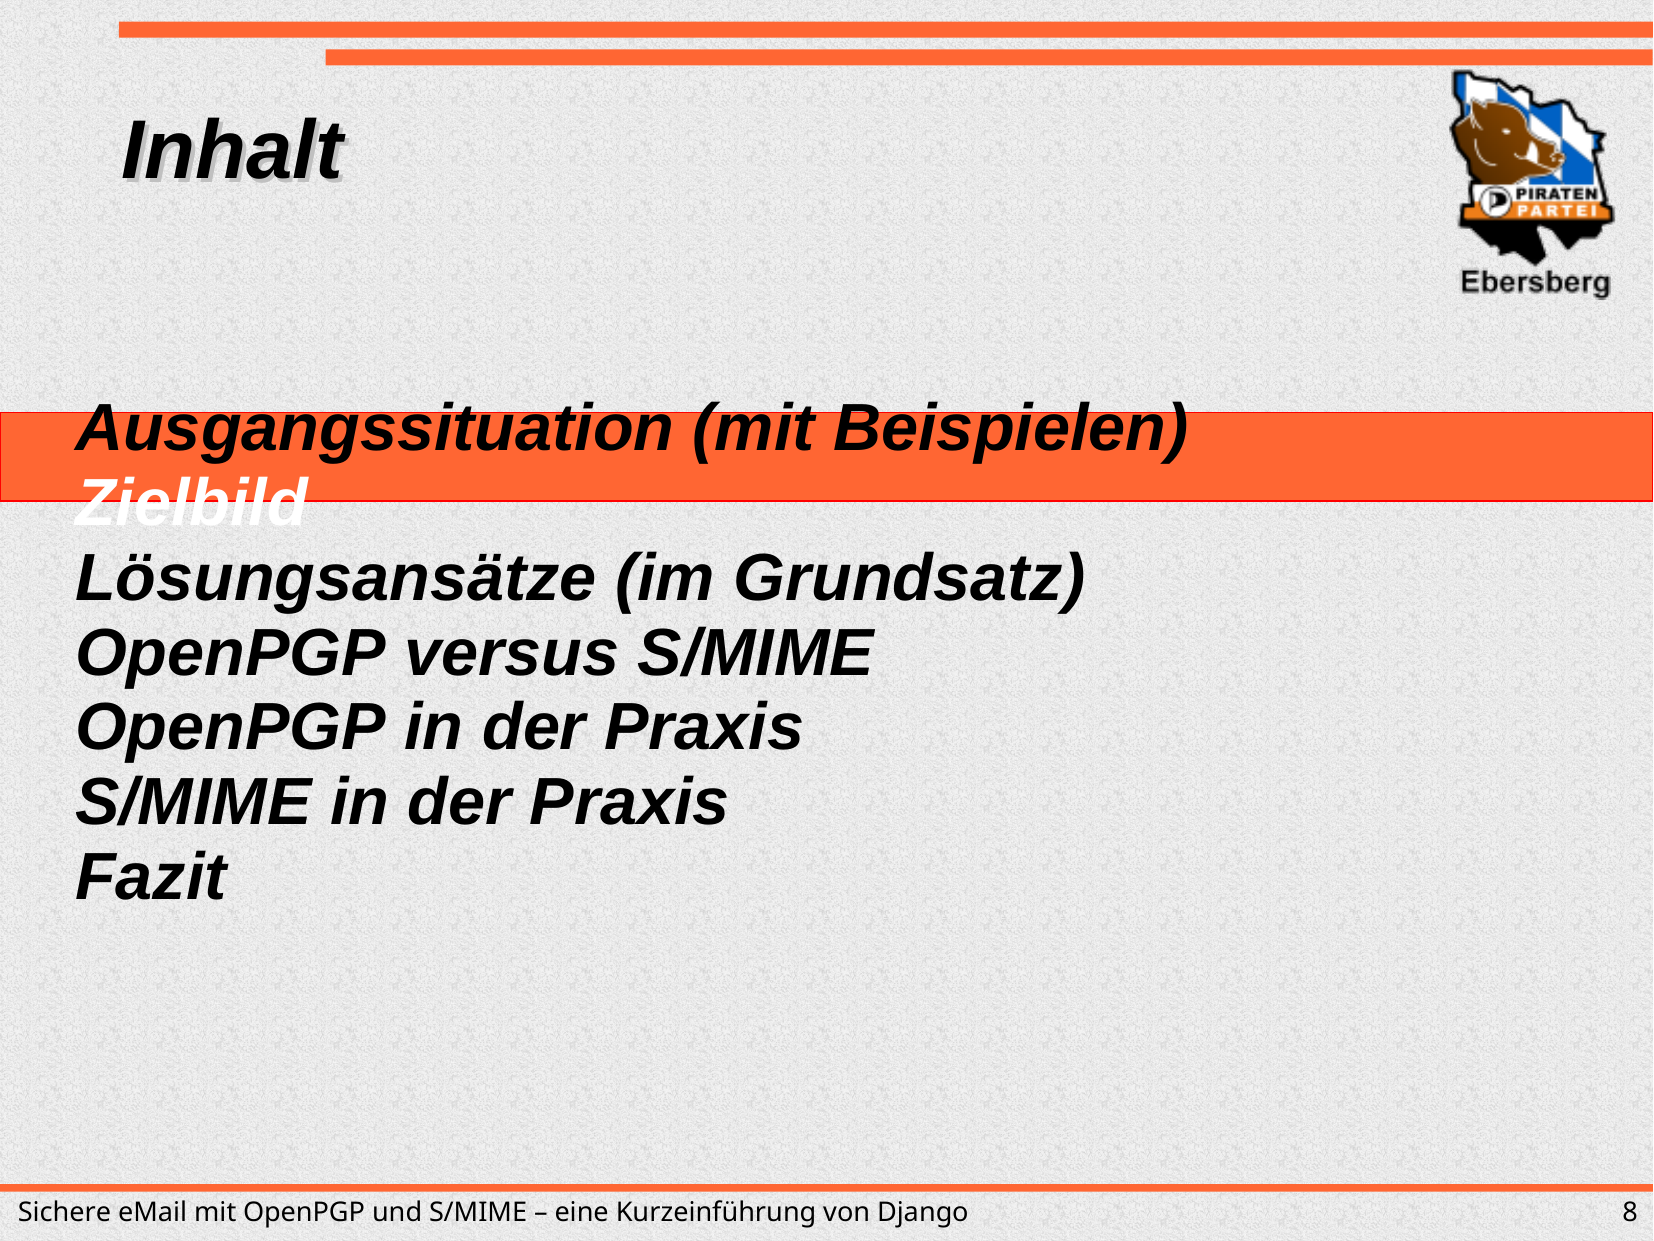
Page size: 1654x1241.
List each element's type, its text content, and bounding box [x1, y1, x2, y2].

picture [0, 0, 1654, 1241]
title Inhalt [121, 46, 1534, 254]
text_box [1487, 412, 1653, 502]
title Ausgangssituation (mit Beispielen) Zielbild Lösungsansätze (im Grundsatz) OpenPGP versus S/MIME OpenPGP in der Praxis S/MIME in der Praxis Fazit [75, 300, 1487, 1004]
text_box [0, 412, 75, 502]
